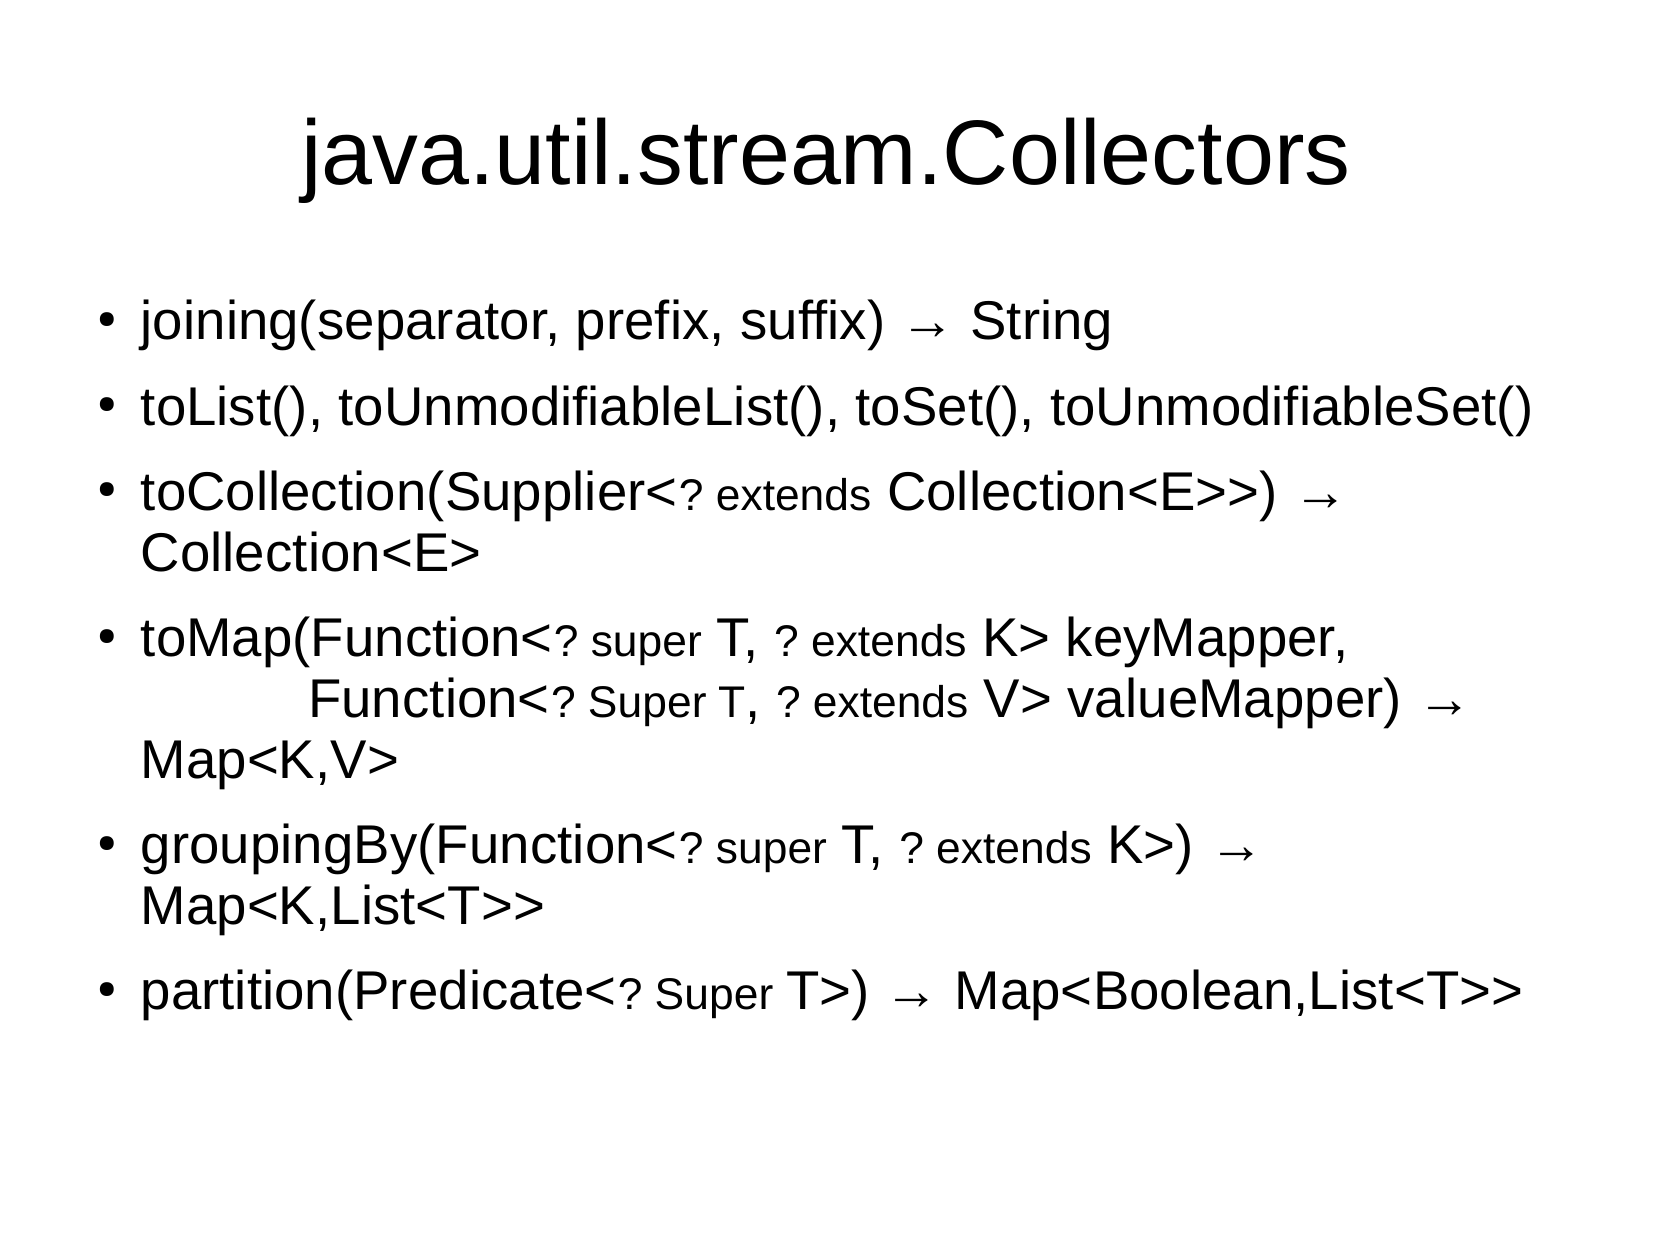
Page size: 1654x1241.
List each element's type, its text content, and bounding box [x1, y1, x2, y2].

title java.util.stream.Collectors [82, 49, 1571, 257]
list joining(separator, prefix, suffix) → String toList(), toUnmodifiableList(), toSet(), toUnmodifiableSet() toCollection(Supplier<? extends Collection<E>>) → Collection<E> toMap(Function<? super T, ? extends K> keyMapper, Function<? Super T, ? extends V> valueMapper) → Map<K,V> groupingBy(Function<? super T, ? extends K>) → Map<K,List<T>> partition(Predicate<? Super T>) → Map<Boolean,List<T>> [82, 290, 1571, 1096]
